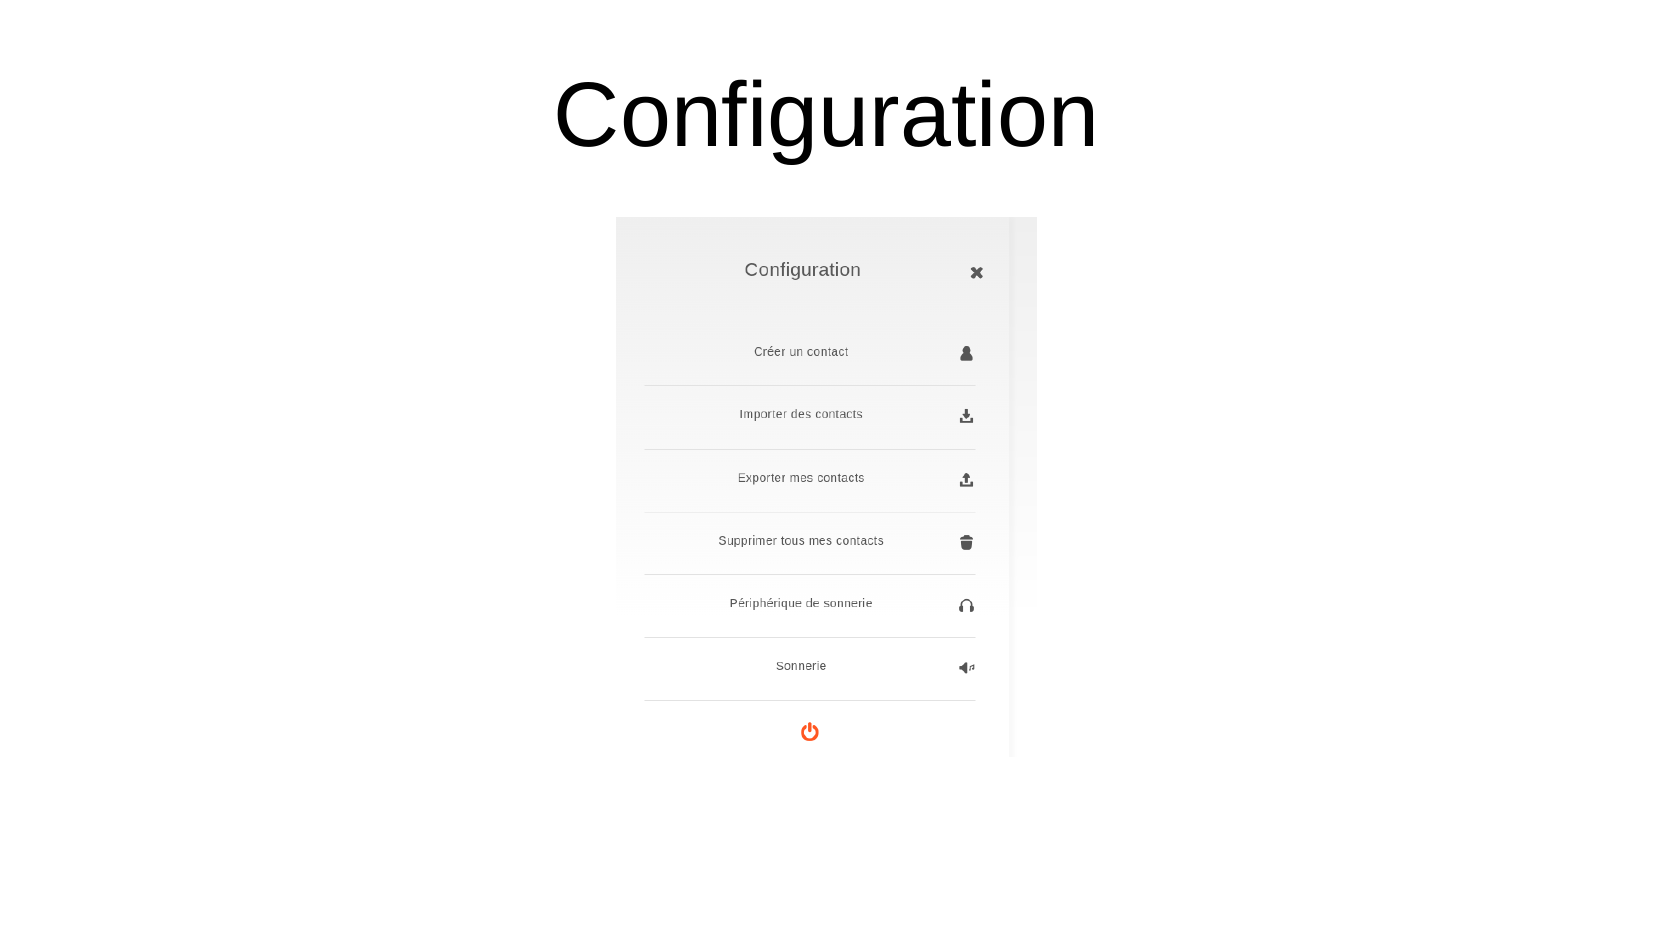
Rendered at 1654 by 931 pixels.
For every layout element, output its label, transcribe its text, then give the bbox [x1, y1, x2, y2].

title Configuration [82, 37, 1571, 193]
picture [616, 217, 1037, 758]
